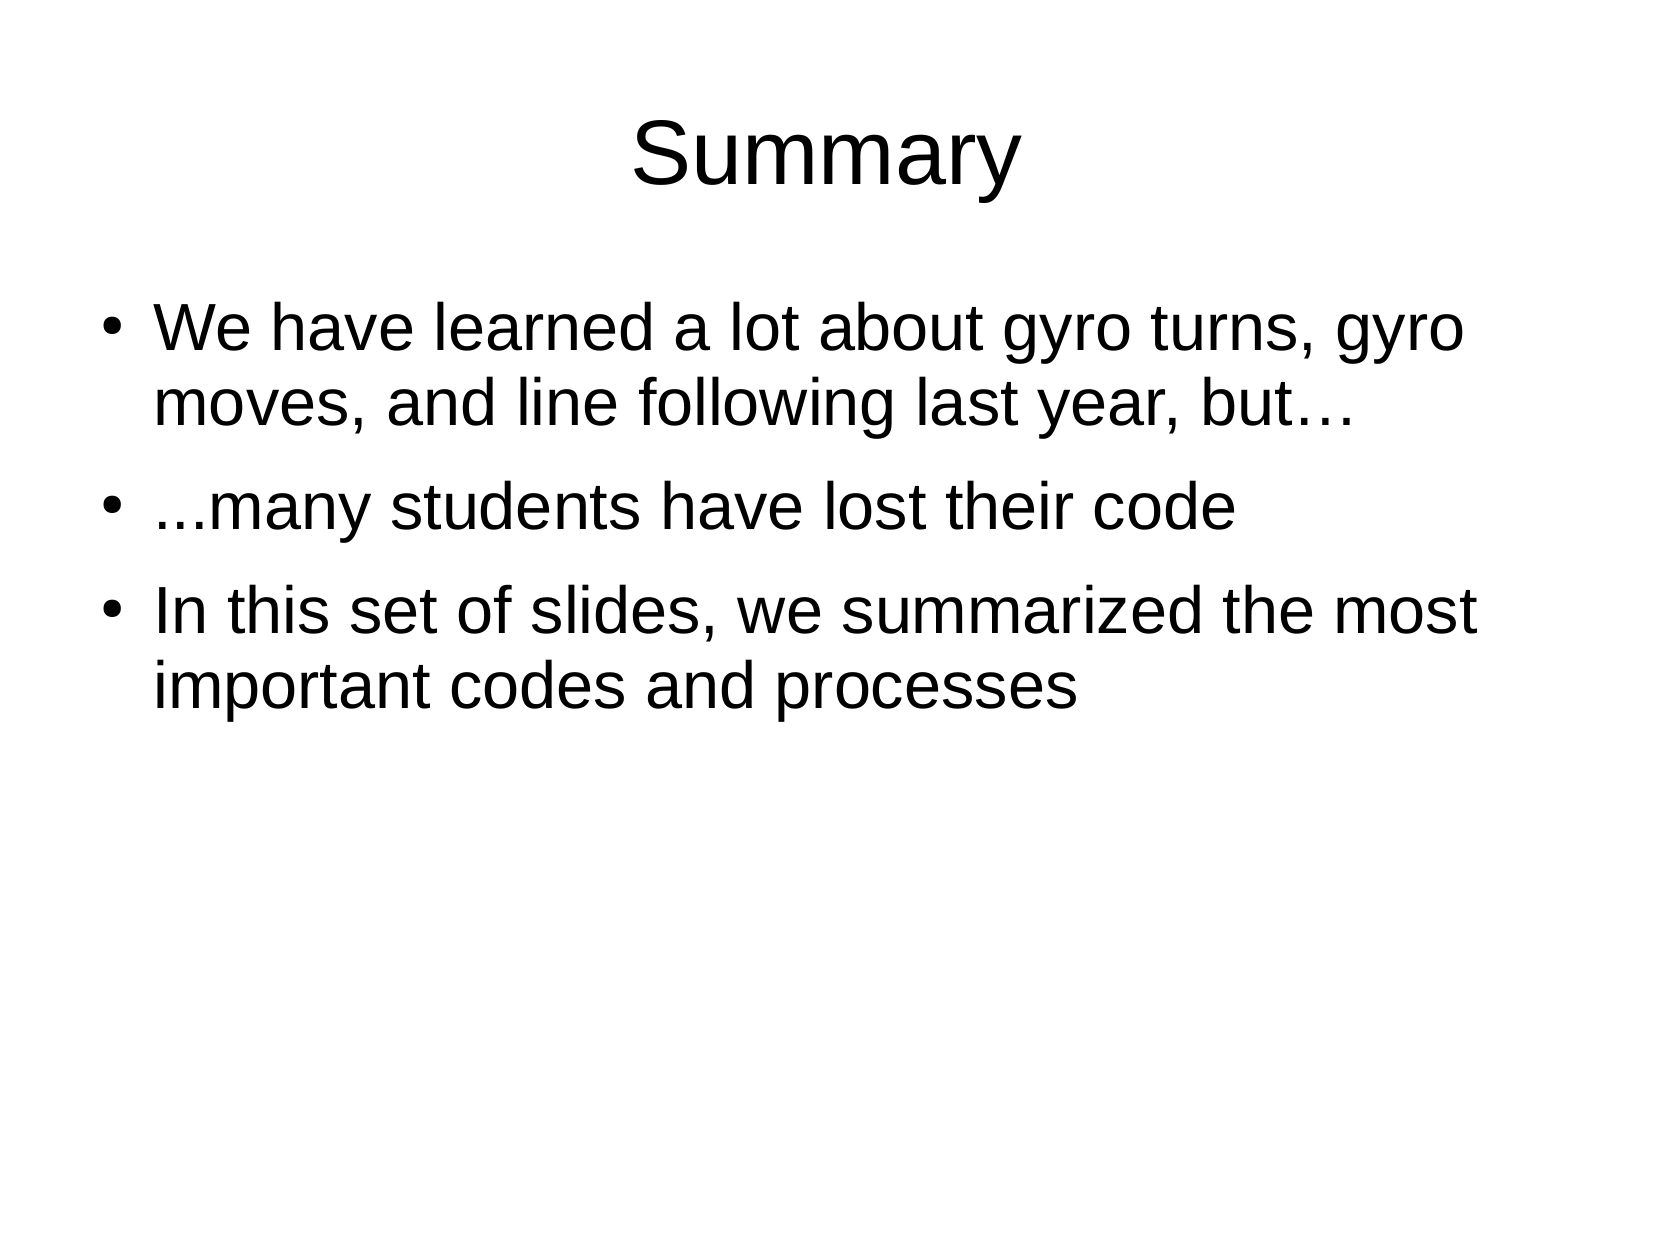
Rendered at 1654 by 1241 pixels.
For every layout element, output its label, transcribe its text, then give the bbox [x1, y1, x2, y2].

title Summary [82, 49, 1571, 257]
list We have learned a lot about gyro turns, gyro moves, and line following last year, but… ...many students have lost their code In this set of slides, we summarized the most important codes and processes [82, 290, 1571, 1010]
